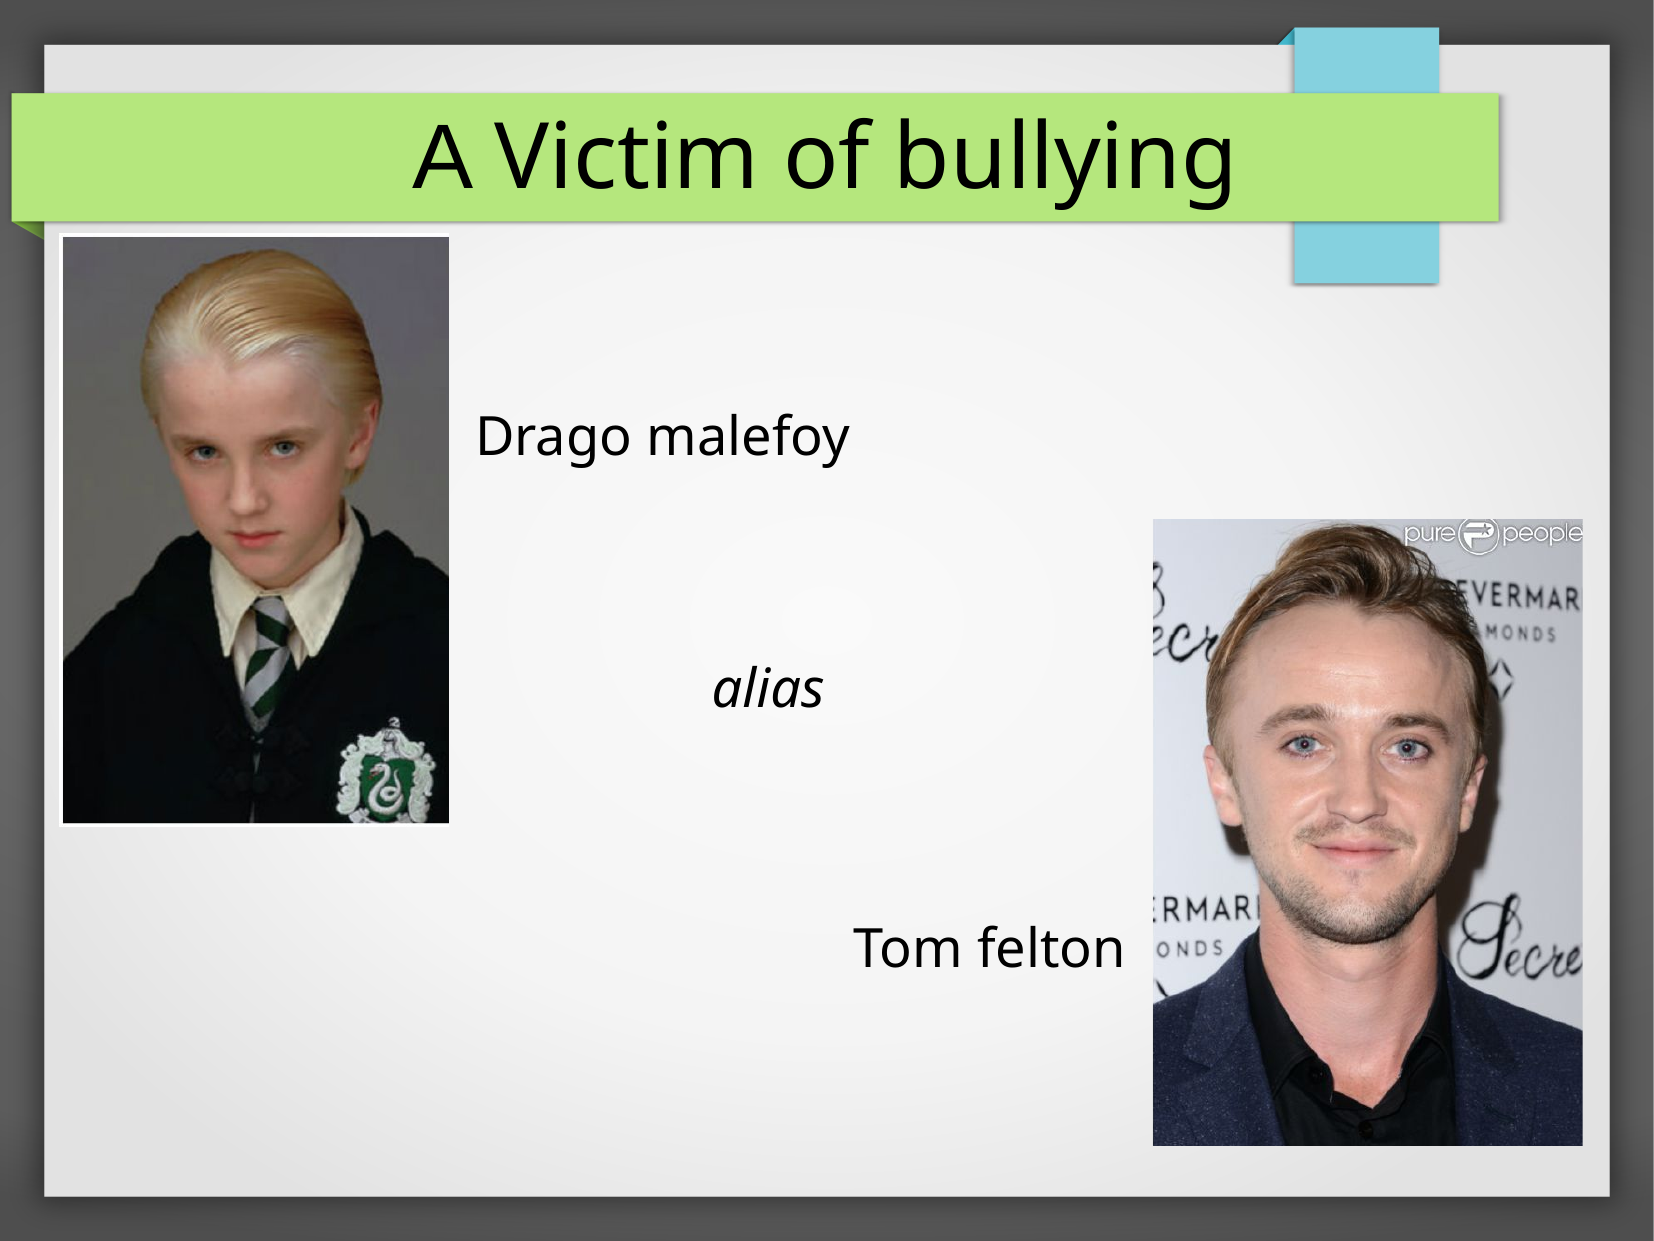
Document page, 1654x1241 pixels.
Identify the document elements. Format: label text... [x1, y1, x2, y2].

picture [0, 0, 1654, 1241]
title A Victim of bullying [82, 49, 1571, 257]
text_box alias [696, 641, 875, 733]
text_box Drago malefoy [460, 389, 1217, 481]
text_box Tom felton [838, 901, 1394, 993]
